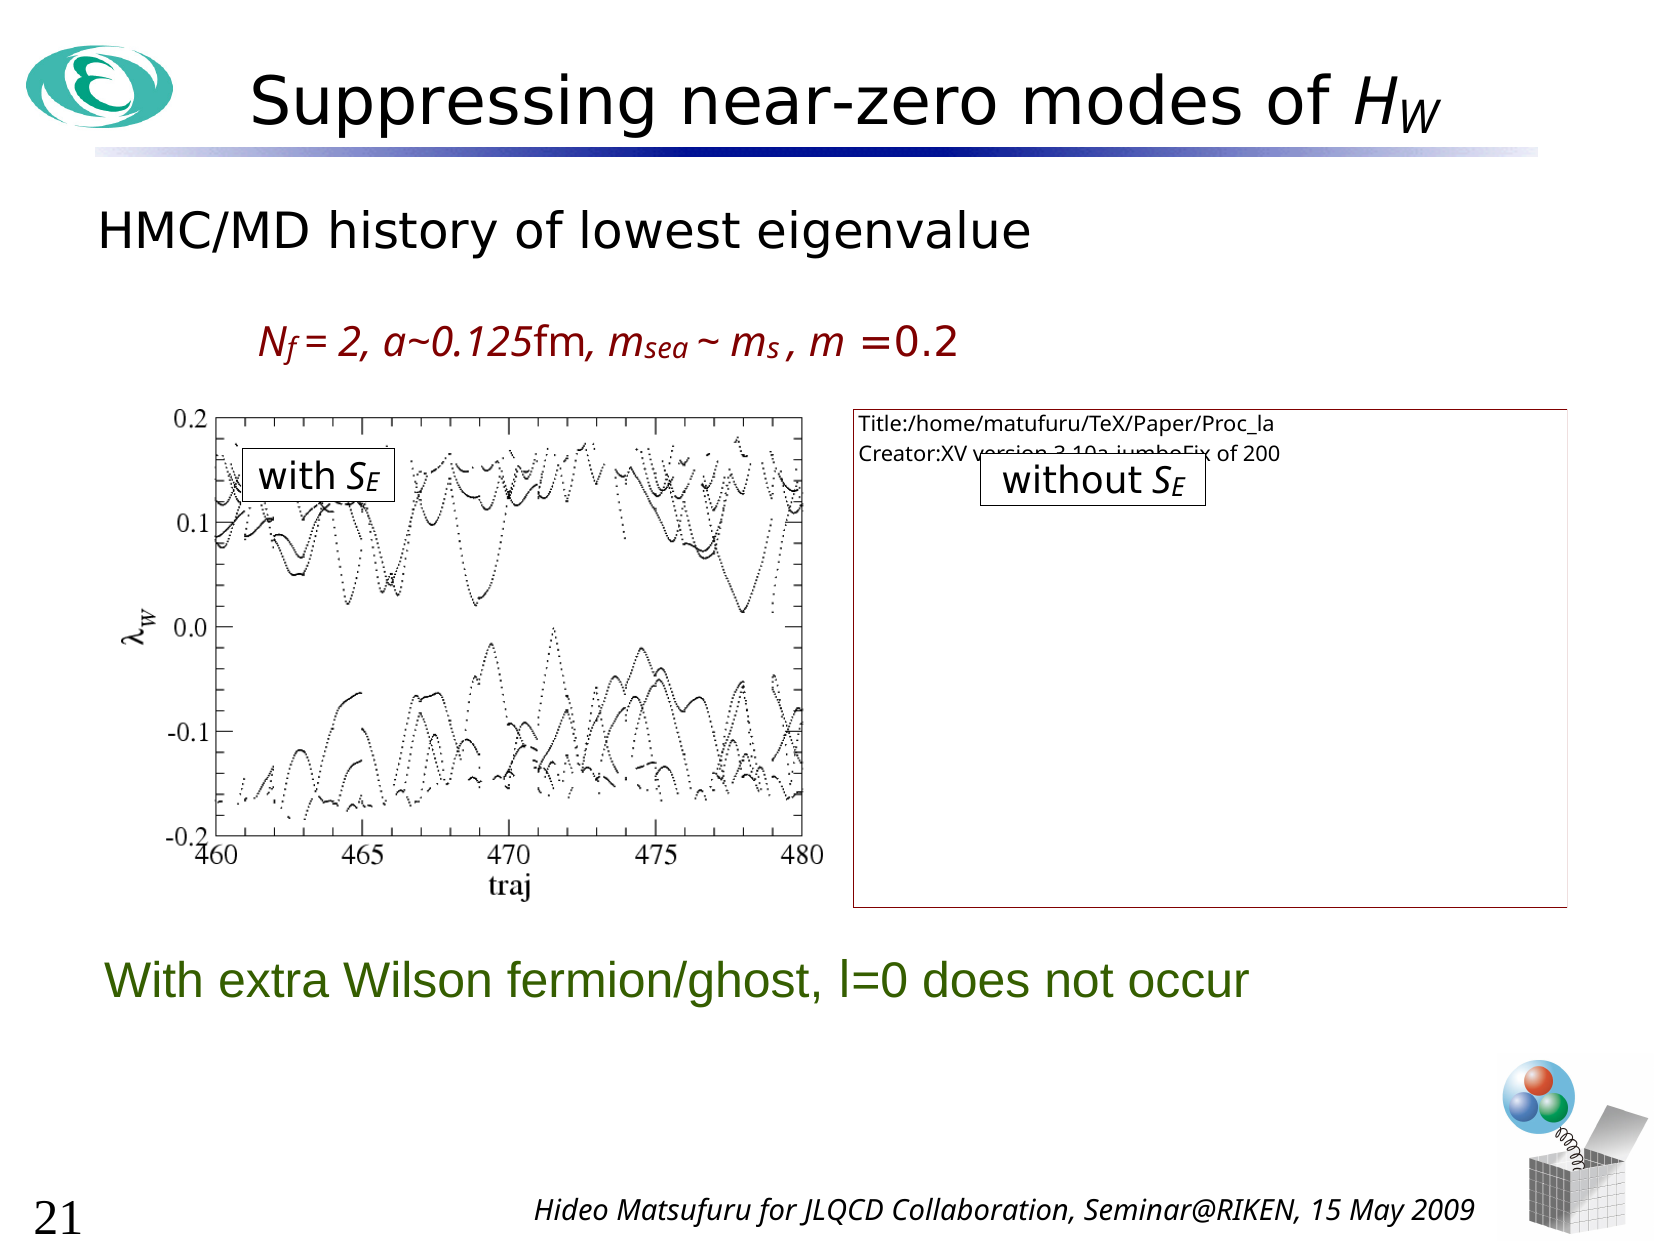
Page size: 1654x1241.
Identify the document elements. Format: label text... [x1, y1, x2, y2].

text_box With extra Wilson fermion/ghost, l=0 does not occur [104, 944, 1265, 1010]
picture [851, 407, 1568, 908]
text_box Nf = 2, a~0.125fm, msea ~ ms , m =0.2 [257, 311, 1102, 376]
text_box with SE [242, 448, 395, 502]
picture [20, 37, 179, 136]
picture [1497, 1053, 1654, 1241]
picture [120, 409, 825, 904]
title Suppressing near-zero modes of HW [139, 47, 1548, 154]
text_box without SE [980, 453, 1206, 506]
list HMC/MD history of lowest eigenvalue [79, 201, 1532, 349]
picture [95, 147, 1538, 157]
